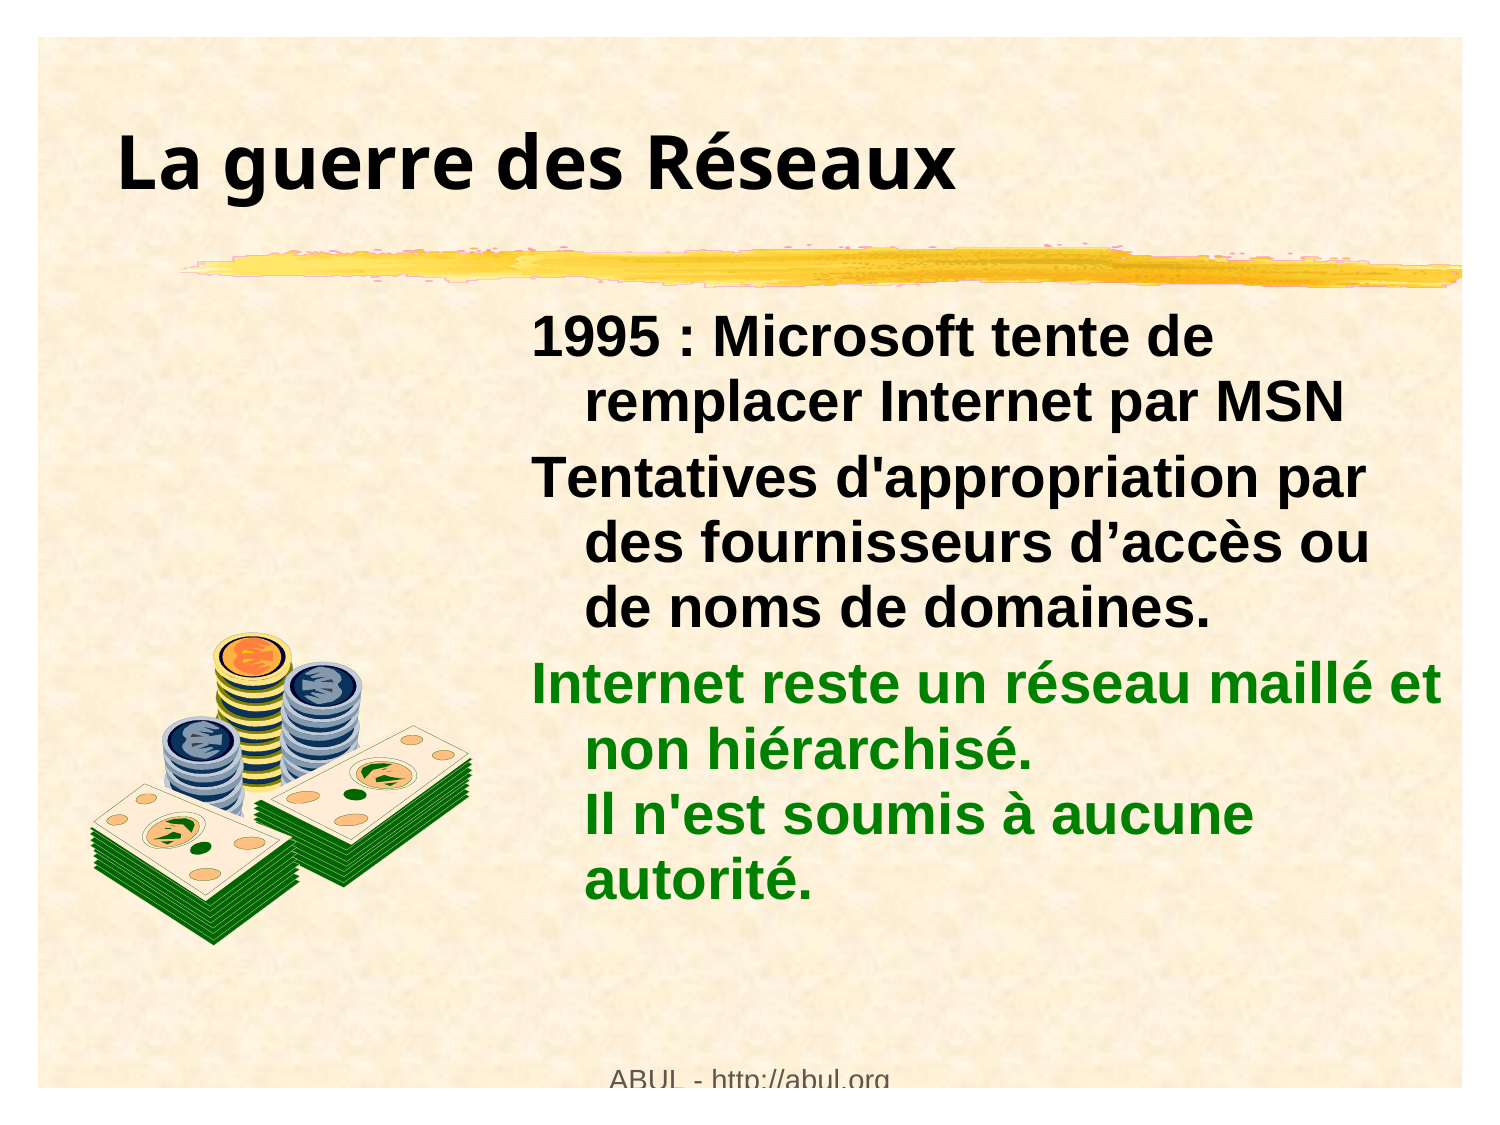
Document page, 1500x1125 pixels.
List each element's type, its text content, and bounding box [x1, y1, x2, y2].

picture [788, 1082, 795, 1088]
picture [748, 1076, 755, 1088]
picture [806, 1076, 813, 1088]
picture [852, 1076, 860, 1088]
picture [614, 1073, 621, 1082]
picture [612, 1084, 624, 1088]
title La guerre des Réseaux [101, 72, 1312, 248]
picture [37, 37, 1463, 1088]
picture [732, 1076, 737, 1088]
list 1995 : Microsoft tente de remplacer Internet par MSN Tentatives d'appropriation par des fournisseurs d’accès ou de noms de domaines. Internet reste un réseau maillé et non hiérarchisé. Il n'est soumis à aucune autorité. [498, 296, 1463, 1015]
picture [878, 1076, 886, 1088]
picture [633, 1081, 643, 1088]
picture [633, 1072, 642, 1078]
picture [716, 1076, 723, 1088]
